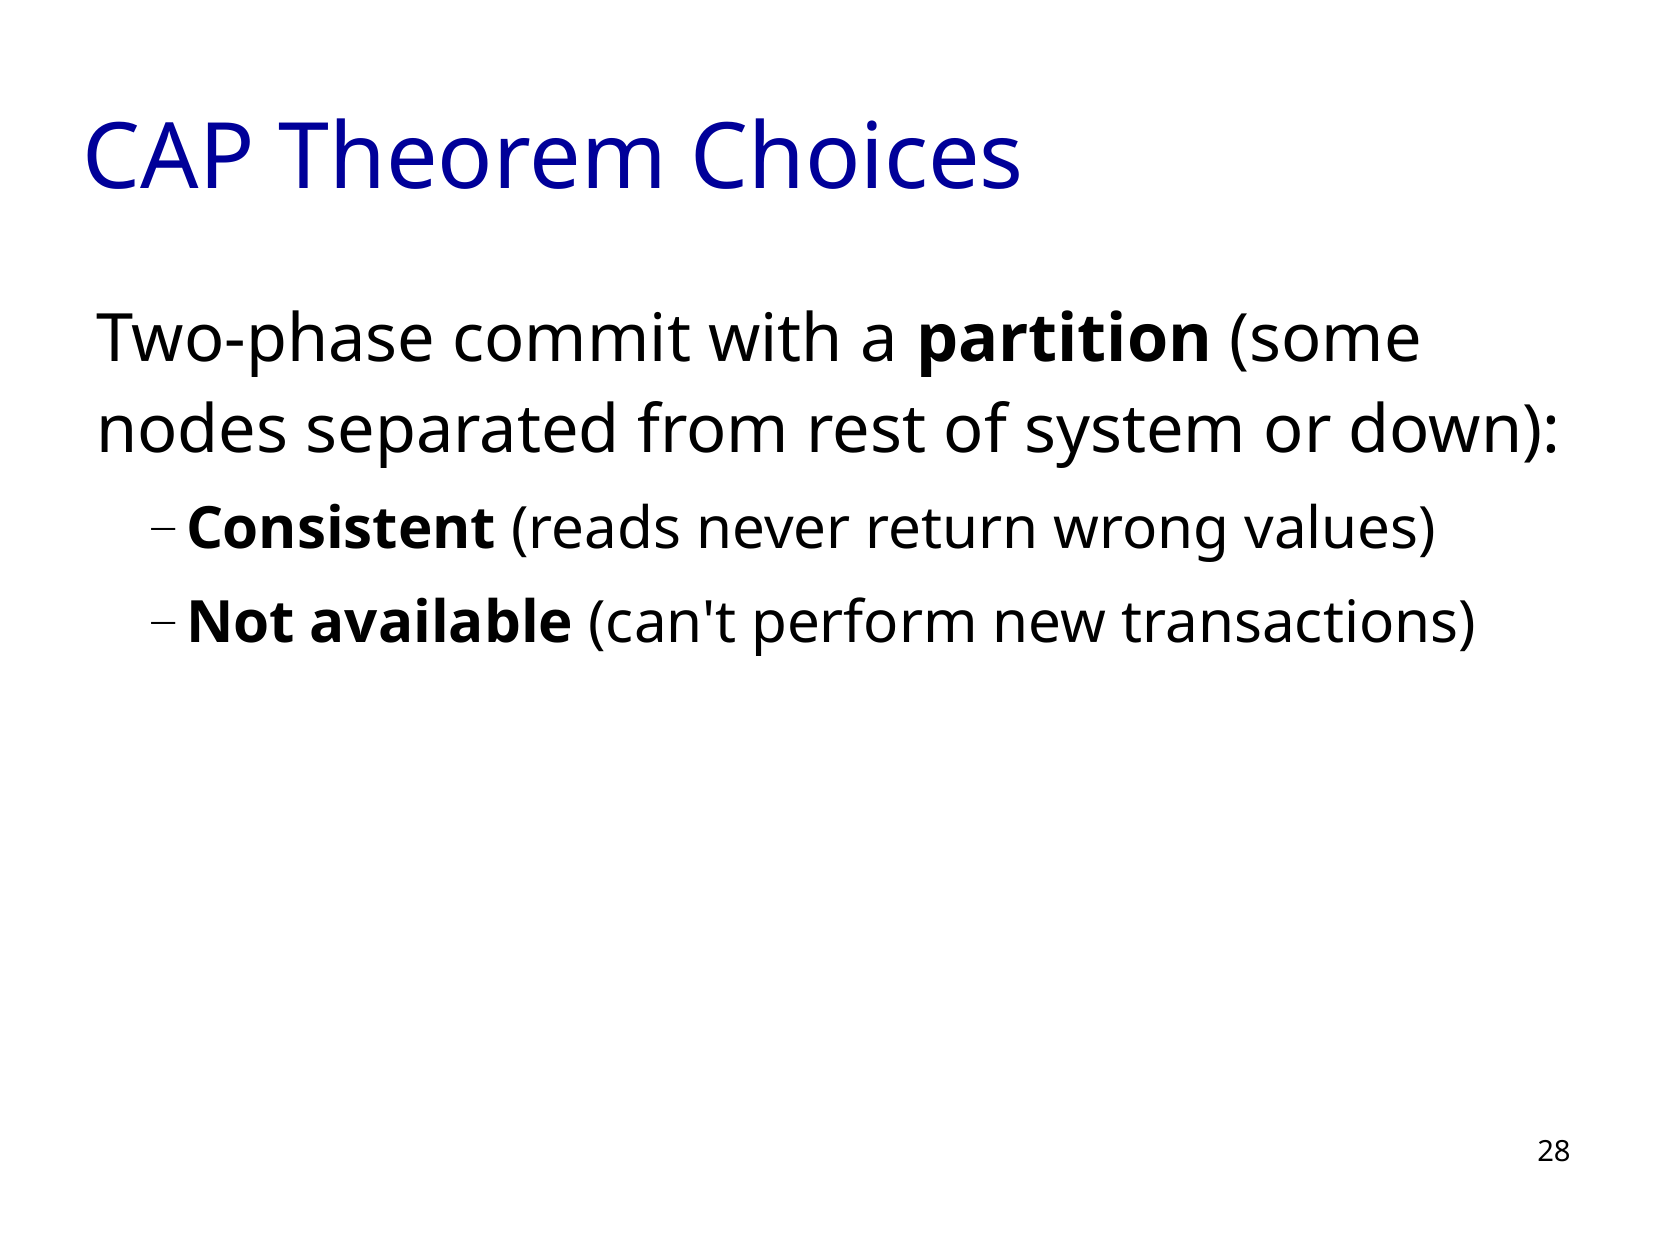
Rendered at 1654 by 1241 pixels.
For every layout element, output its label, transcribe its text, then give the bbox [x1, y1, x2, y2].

title CAP Theorem Choices [82, 49, 1571, 257]
list Two-phase commit with a partition (some nodes separated from rest of system or down): Consistent (reads never return wrong values) Not available (can't perform new transactions) [60, 290, 1571, 1096]
